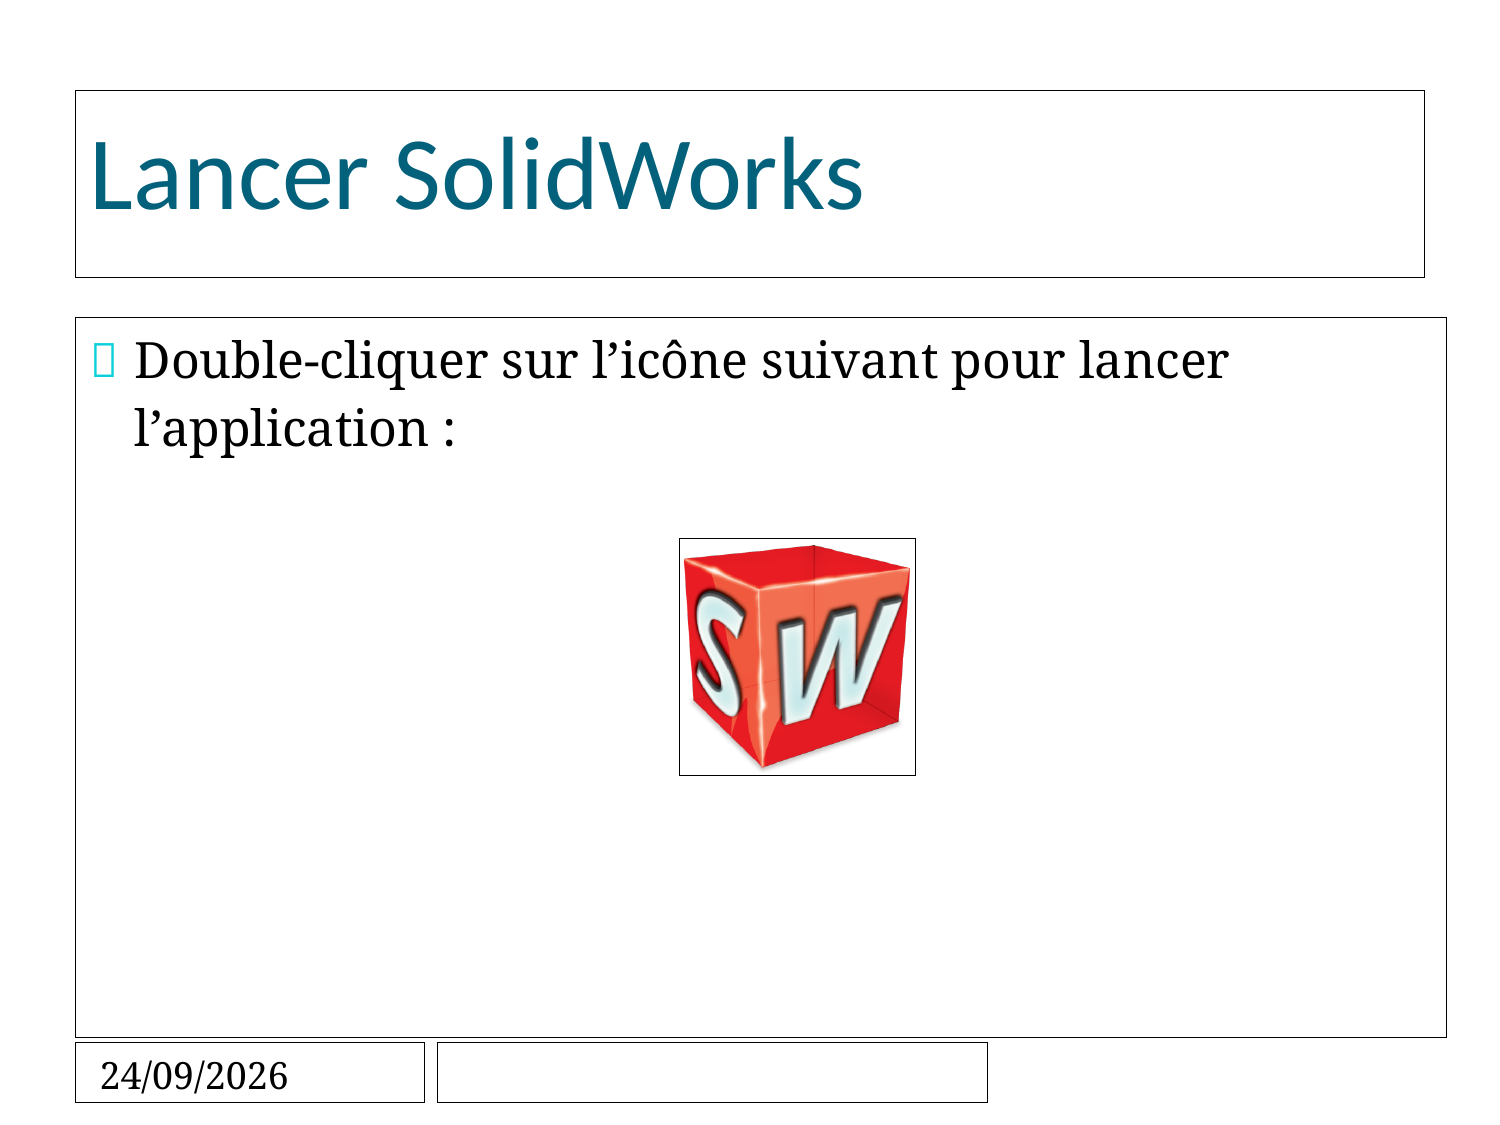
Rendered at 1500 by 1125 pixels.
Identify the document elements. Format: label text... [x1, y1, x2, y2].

list Double-cliquer sur l’icône suivant pour lancer l’application : [75, 317, 1447, 1038]
title Lancer SolidWorks [75, 90, 1425, 278]
picture [679, 538, 916, 776]
